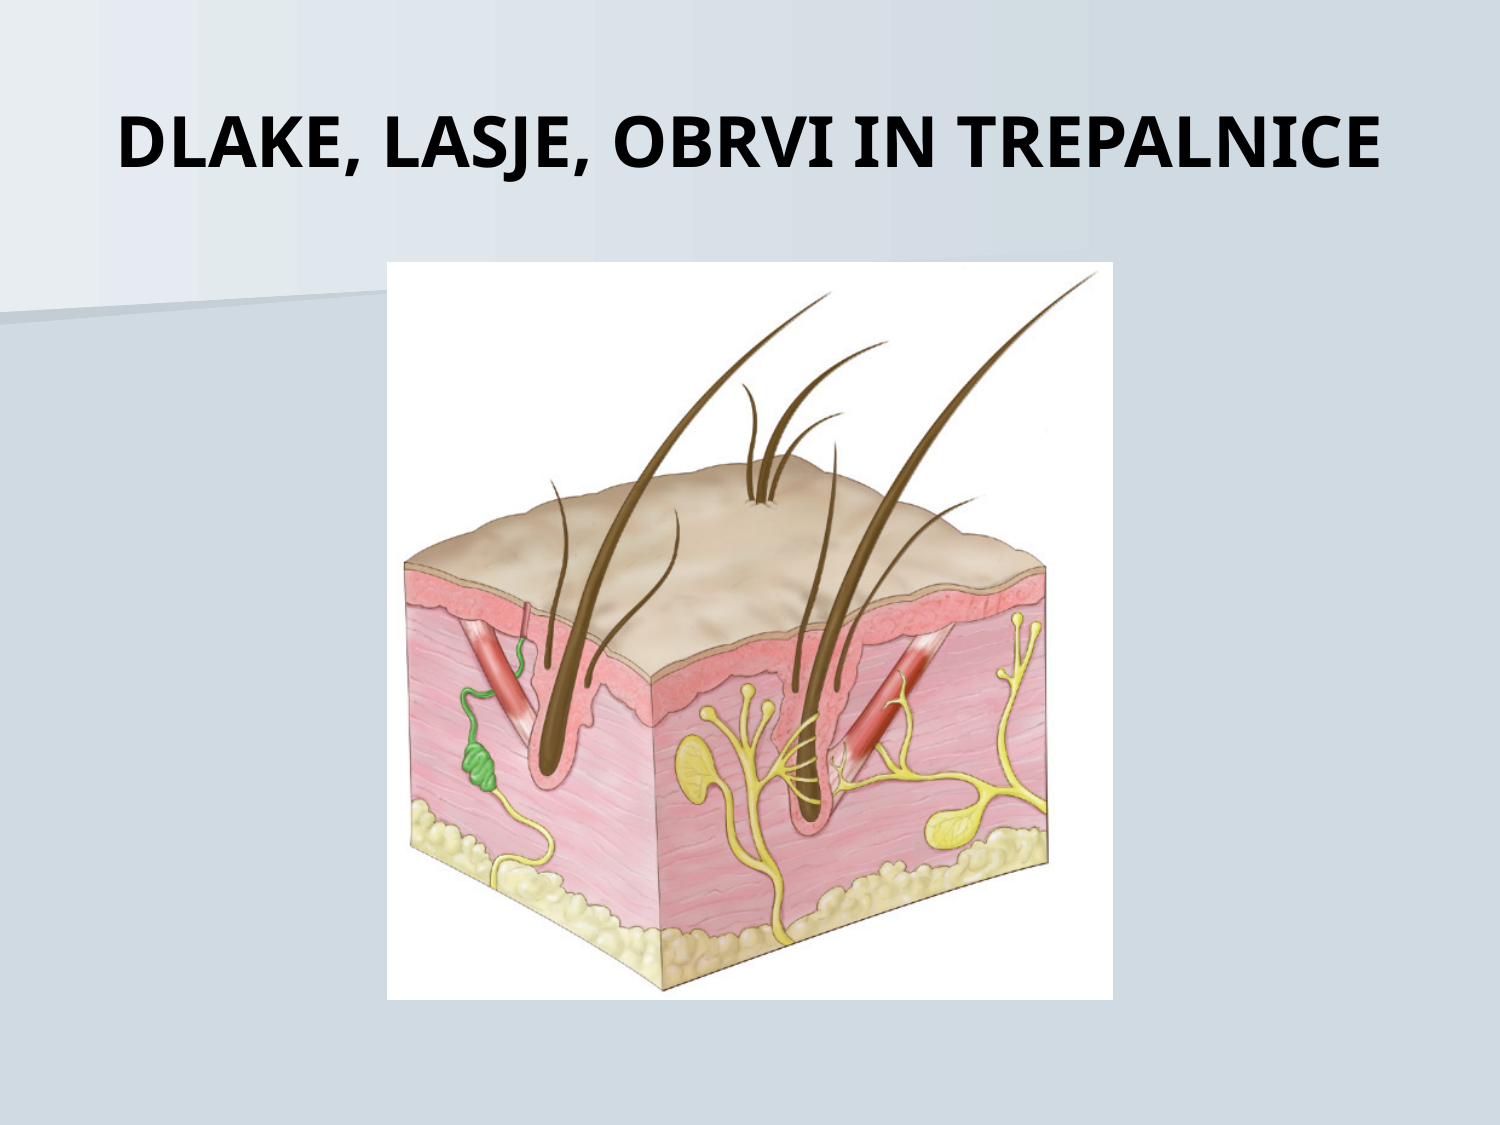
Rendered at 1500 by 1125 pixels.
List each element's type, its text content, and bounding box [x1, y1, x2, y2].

picture [387, 262, 1113, 1000]
title DLAKE, LASJE, OBRVI IN TREPALNICE [75, 45, 1425, 233]
